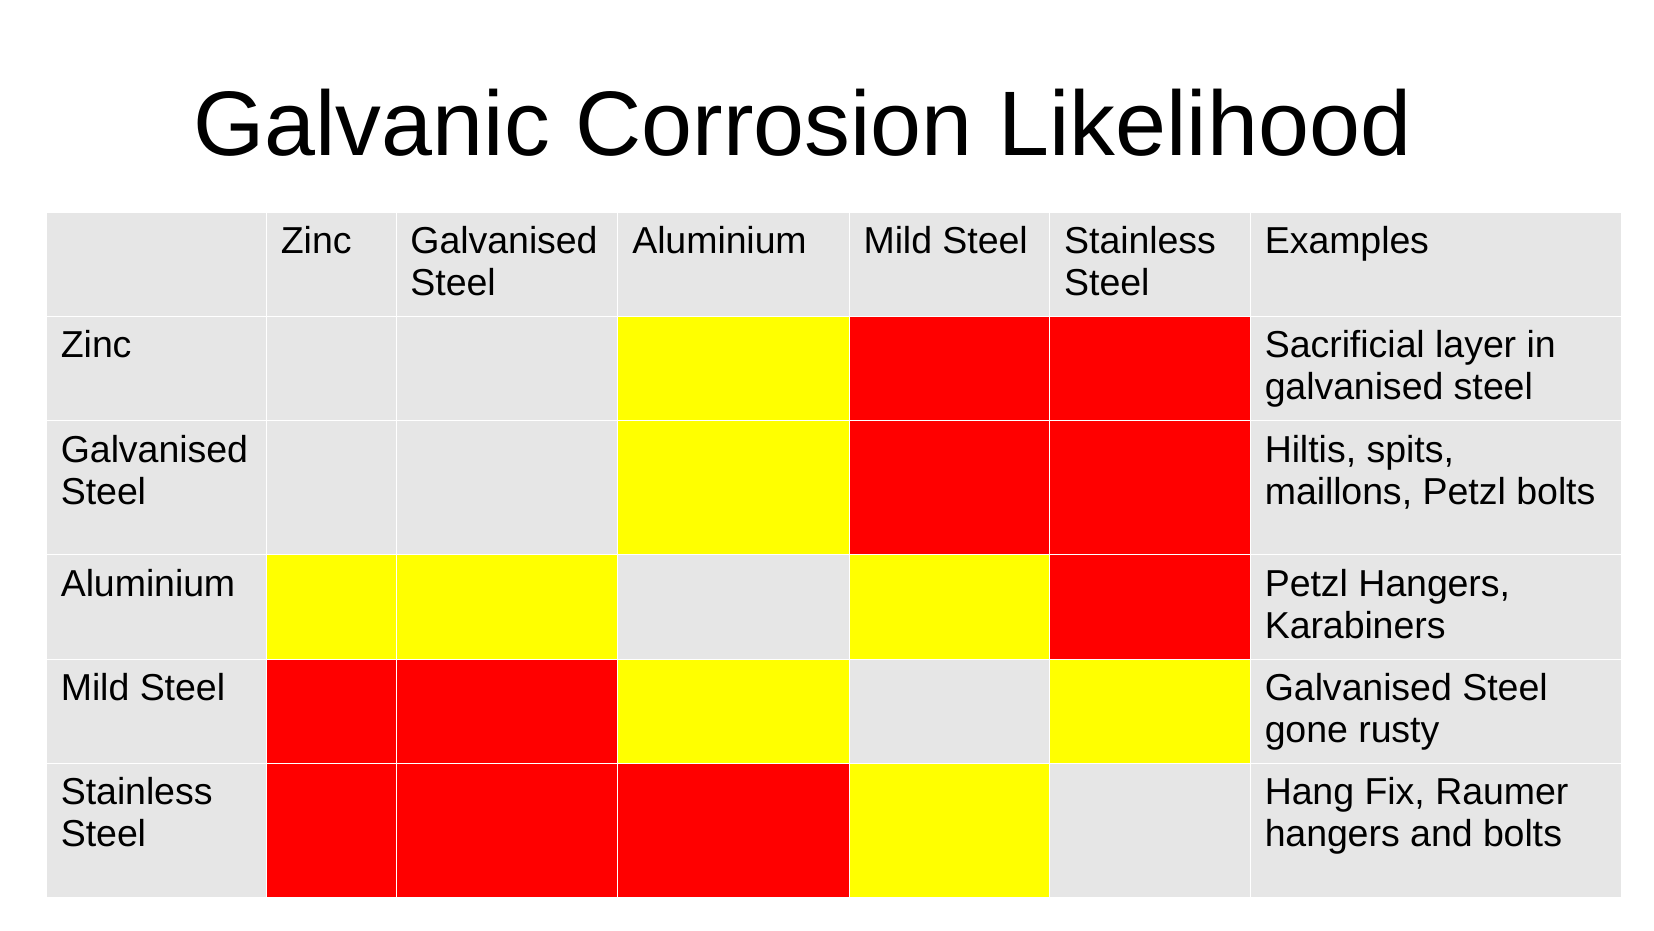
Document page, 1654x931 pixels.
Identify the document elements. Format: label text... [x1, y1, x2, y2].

table_cell [397, 660, 617, 763]
table_cell [850, 764, 1049, 897]
table_header Mild Steel [850, 213, 1049, 316]
table_header Aluminium [618, 213, 849, 316]
table_cell [850, 421, 1049, 554]
table_cell [1050, 317, 1250, 420]
table_cell [1050, 660, 1250, 763]
table_cell [850, 555, 1049, 659]
table_cell Hiltis, spits, maillons, Petzl bolts [1251, 421, 1621, 554]
table_cell Petzl Hangers, Karabiners [1251, 555, 1621, 659]
table_cell Hang Fix, Raumer hangers and bolts [1251, 764, 1621, 897]
table_cell [618, 421, 849, 554]
table_cell [618, 317, 849, 420]
table_header Zinc [267, 213, 396, 316]
table_cell [267, 421, 396, 554]
title Galvanic Corrosion Likelihood [59, 45, 1548, 201]
table_cell [397, 764, 617, 897]
table_cell Sacrificial layer in galvanised steel [1251, 317, 1621, 420]
table_cell [1050, 555, 1250, 659]
table_header Examples [1251, 213, 1621, 316]
table_cell Galvanised Steel gone rusty [1251, 660, 1621, 763]
table_cell [850, 317, 1049, 420]
table_cell [267, 317, 396, 420]
table_cell Aluminium [47, 555, 266, 659]
table_header [47, 213, 266, 316]
table_cell [267, 764, 396, 897]
table_cell [618, 660, 849, 763]
table_cell [267, 555, 396, 659]
table_cell [618, 555, 849, 659]
table_cell [267, 660, 396, 763]
table_cell Stainless Steel [47, 764, 266, 897]
table_cell Zinc [47, 317, 266, 420]
table_cell Mild Steel [47, 660, 266, 763]
table_cell [397, 421, 617, 554]
table_header Stainless Steel [1050, 213, 1250, 316]
table_cell [618, 764, 849, 897]
table_cell [1050, 421, 1250, 554]
table_cell [397, 555, 617, 659]
table_cell [850, 660, 1049, 763]
table_cell Galvanised Steel [47, 421, 266, 554]
table_cell [397, 317, 617, 420]
table_header Galvanised Steel [397, 213, 617, 316]
table_cell [1050, 764, 1250, 897]
